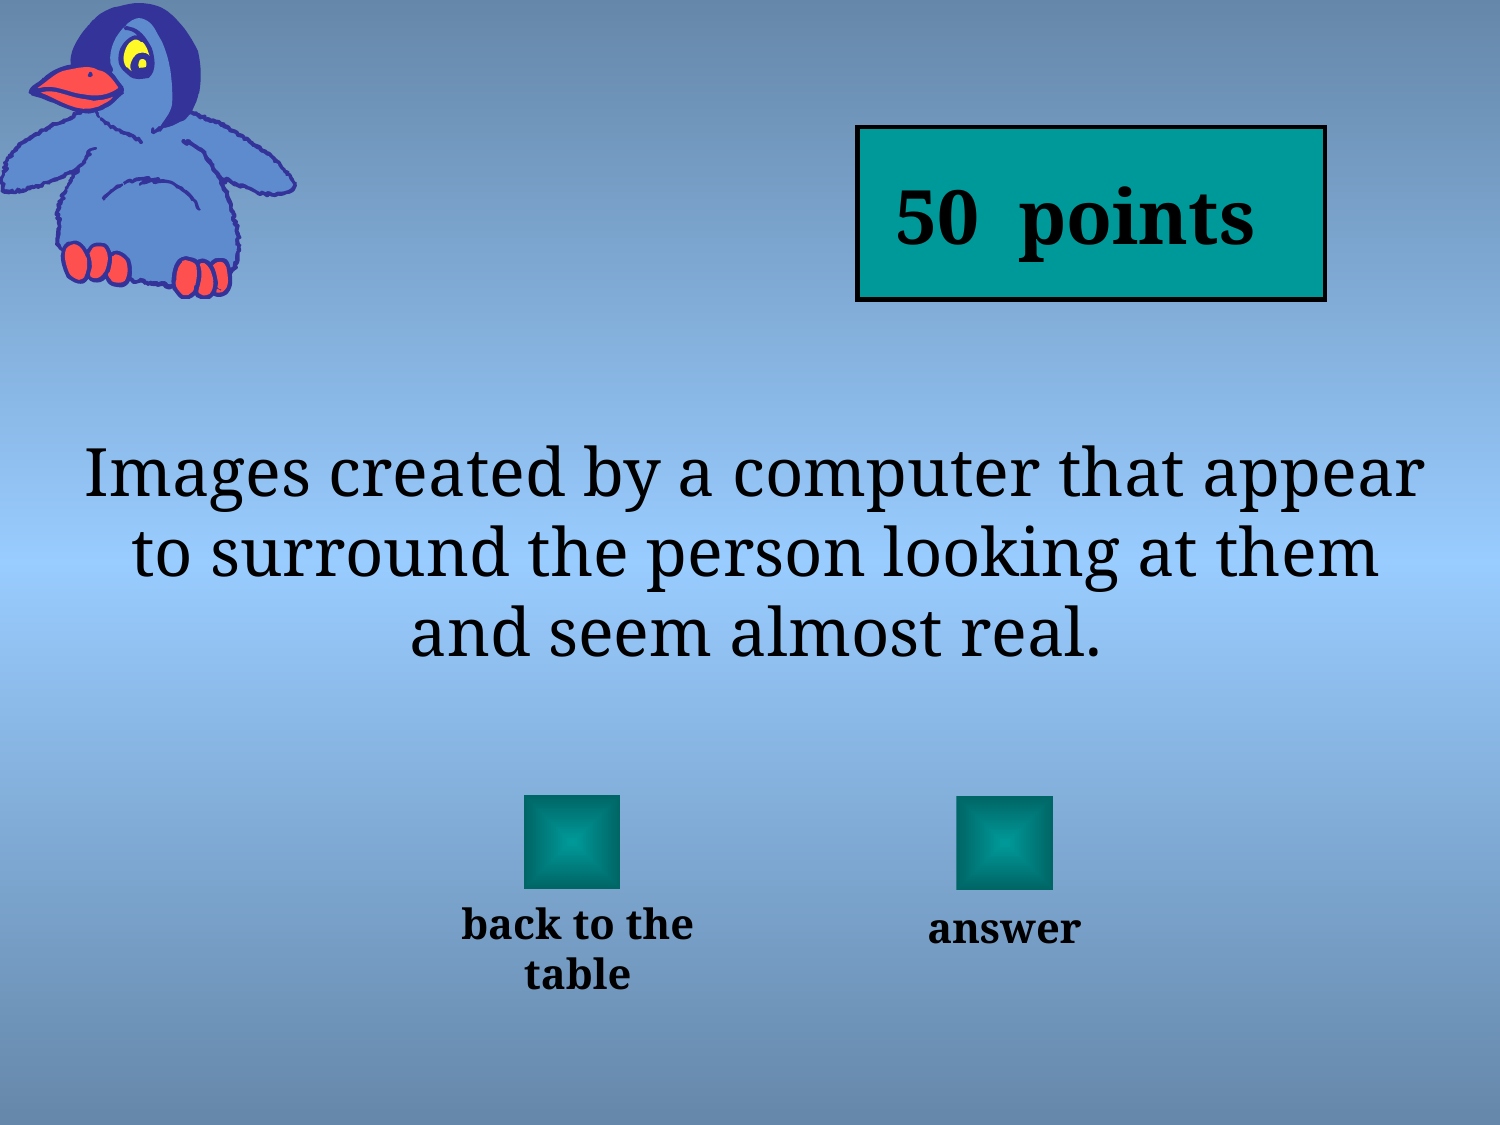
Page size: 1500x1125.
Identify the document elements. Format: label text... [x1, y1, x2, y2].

text_box [524, 795, 620, 889]
text_box [857, 126, 1325, 300]
text_box back to the table [403, 890, 752, 1006]
text_box 50 points [880, 162, 1294, 267]
text_box Images created by a computer that appear to surround the person looking at them and seem almost real. [48, 422, 1464, 677]
text_box answer [859, 894, 1150, 959]
text_box [956, 796, 1053, 890]
